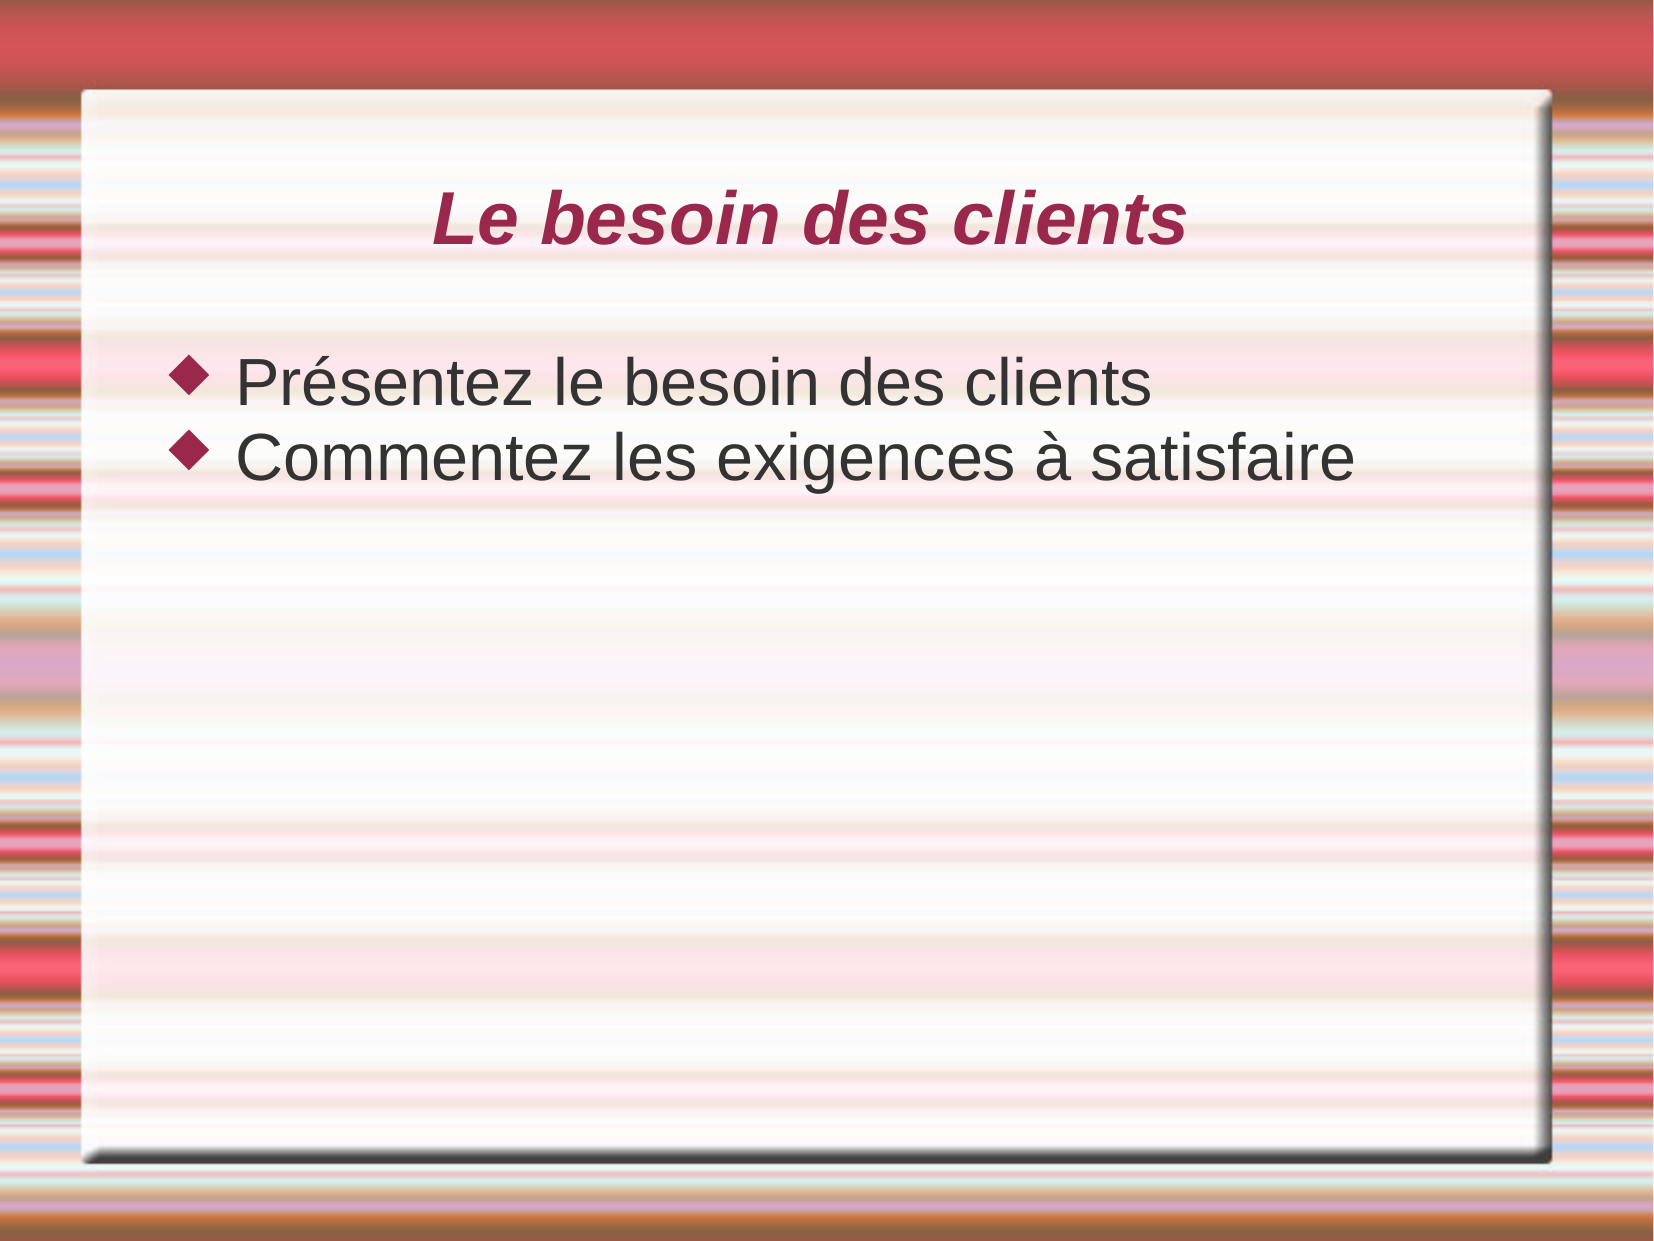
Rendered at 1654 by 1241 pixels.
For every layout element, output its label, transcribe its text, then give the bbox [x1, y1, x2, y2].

picture [0, 0, 1654, 1241]
list Présentez le besoin des clients Commentez les exigences à satisfaire [152, 344, 1534, 1127]
title Le besoin des clients [88, 114, 1534, 322]
